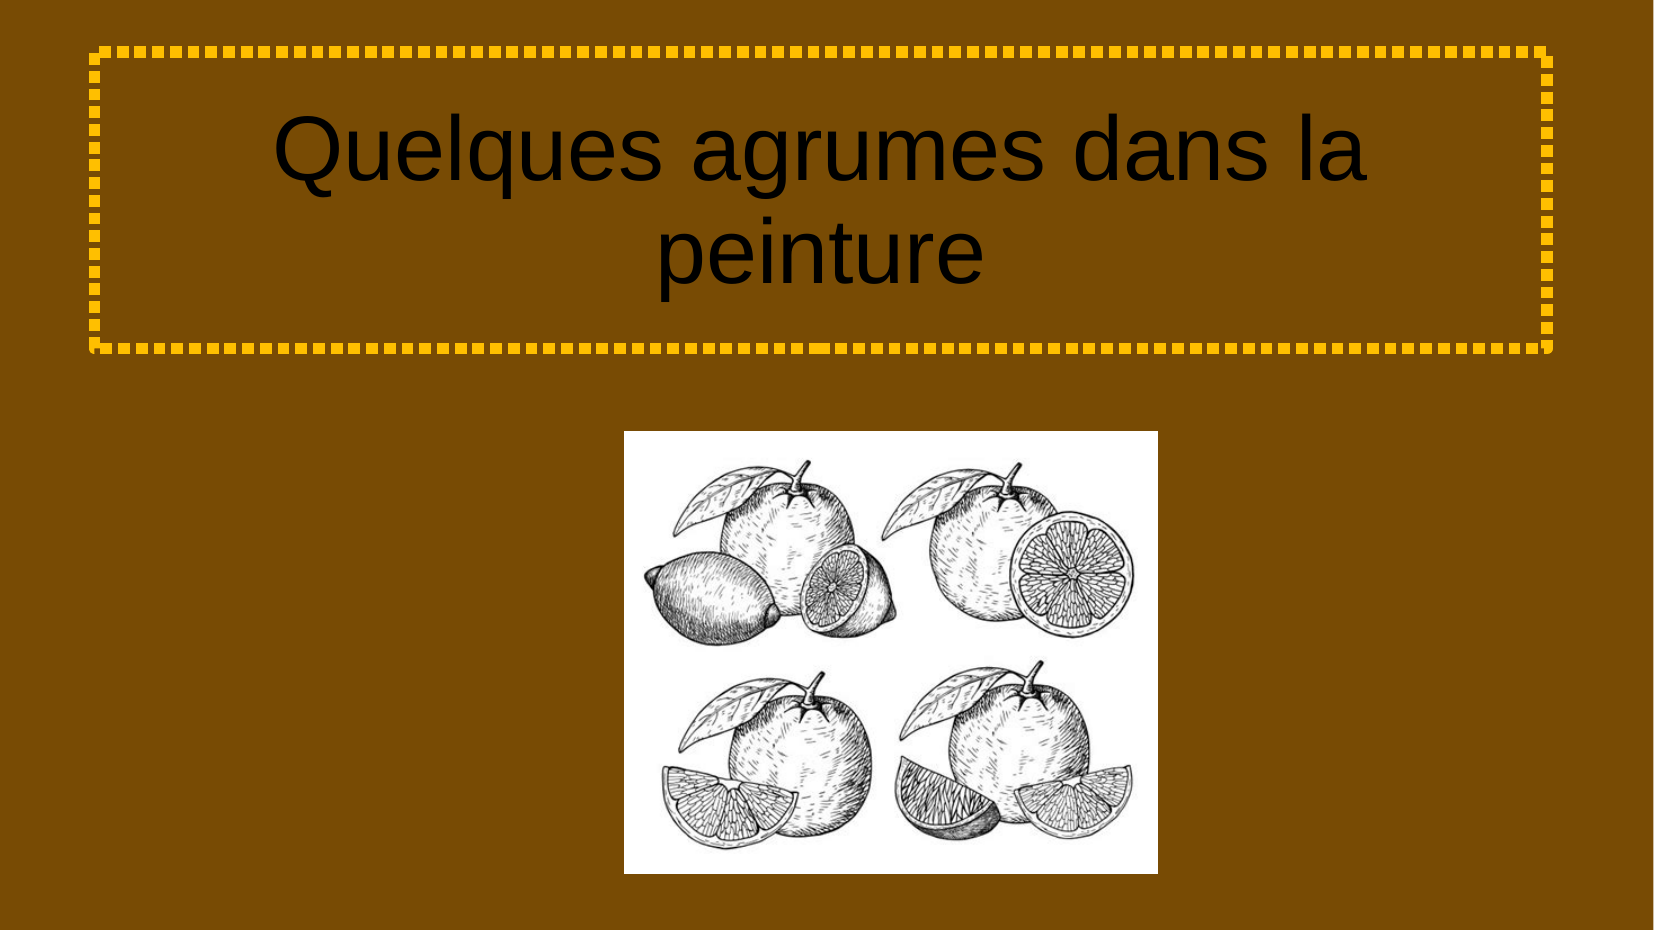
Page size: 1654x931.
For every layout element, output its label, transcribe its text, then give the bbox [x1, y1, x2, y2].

title Quelques agrumes dans la peinture [94, 51, 1548, 349]
picture [624, 431, 1158, 875]
